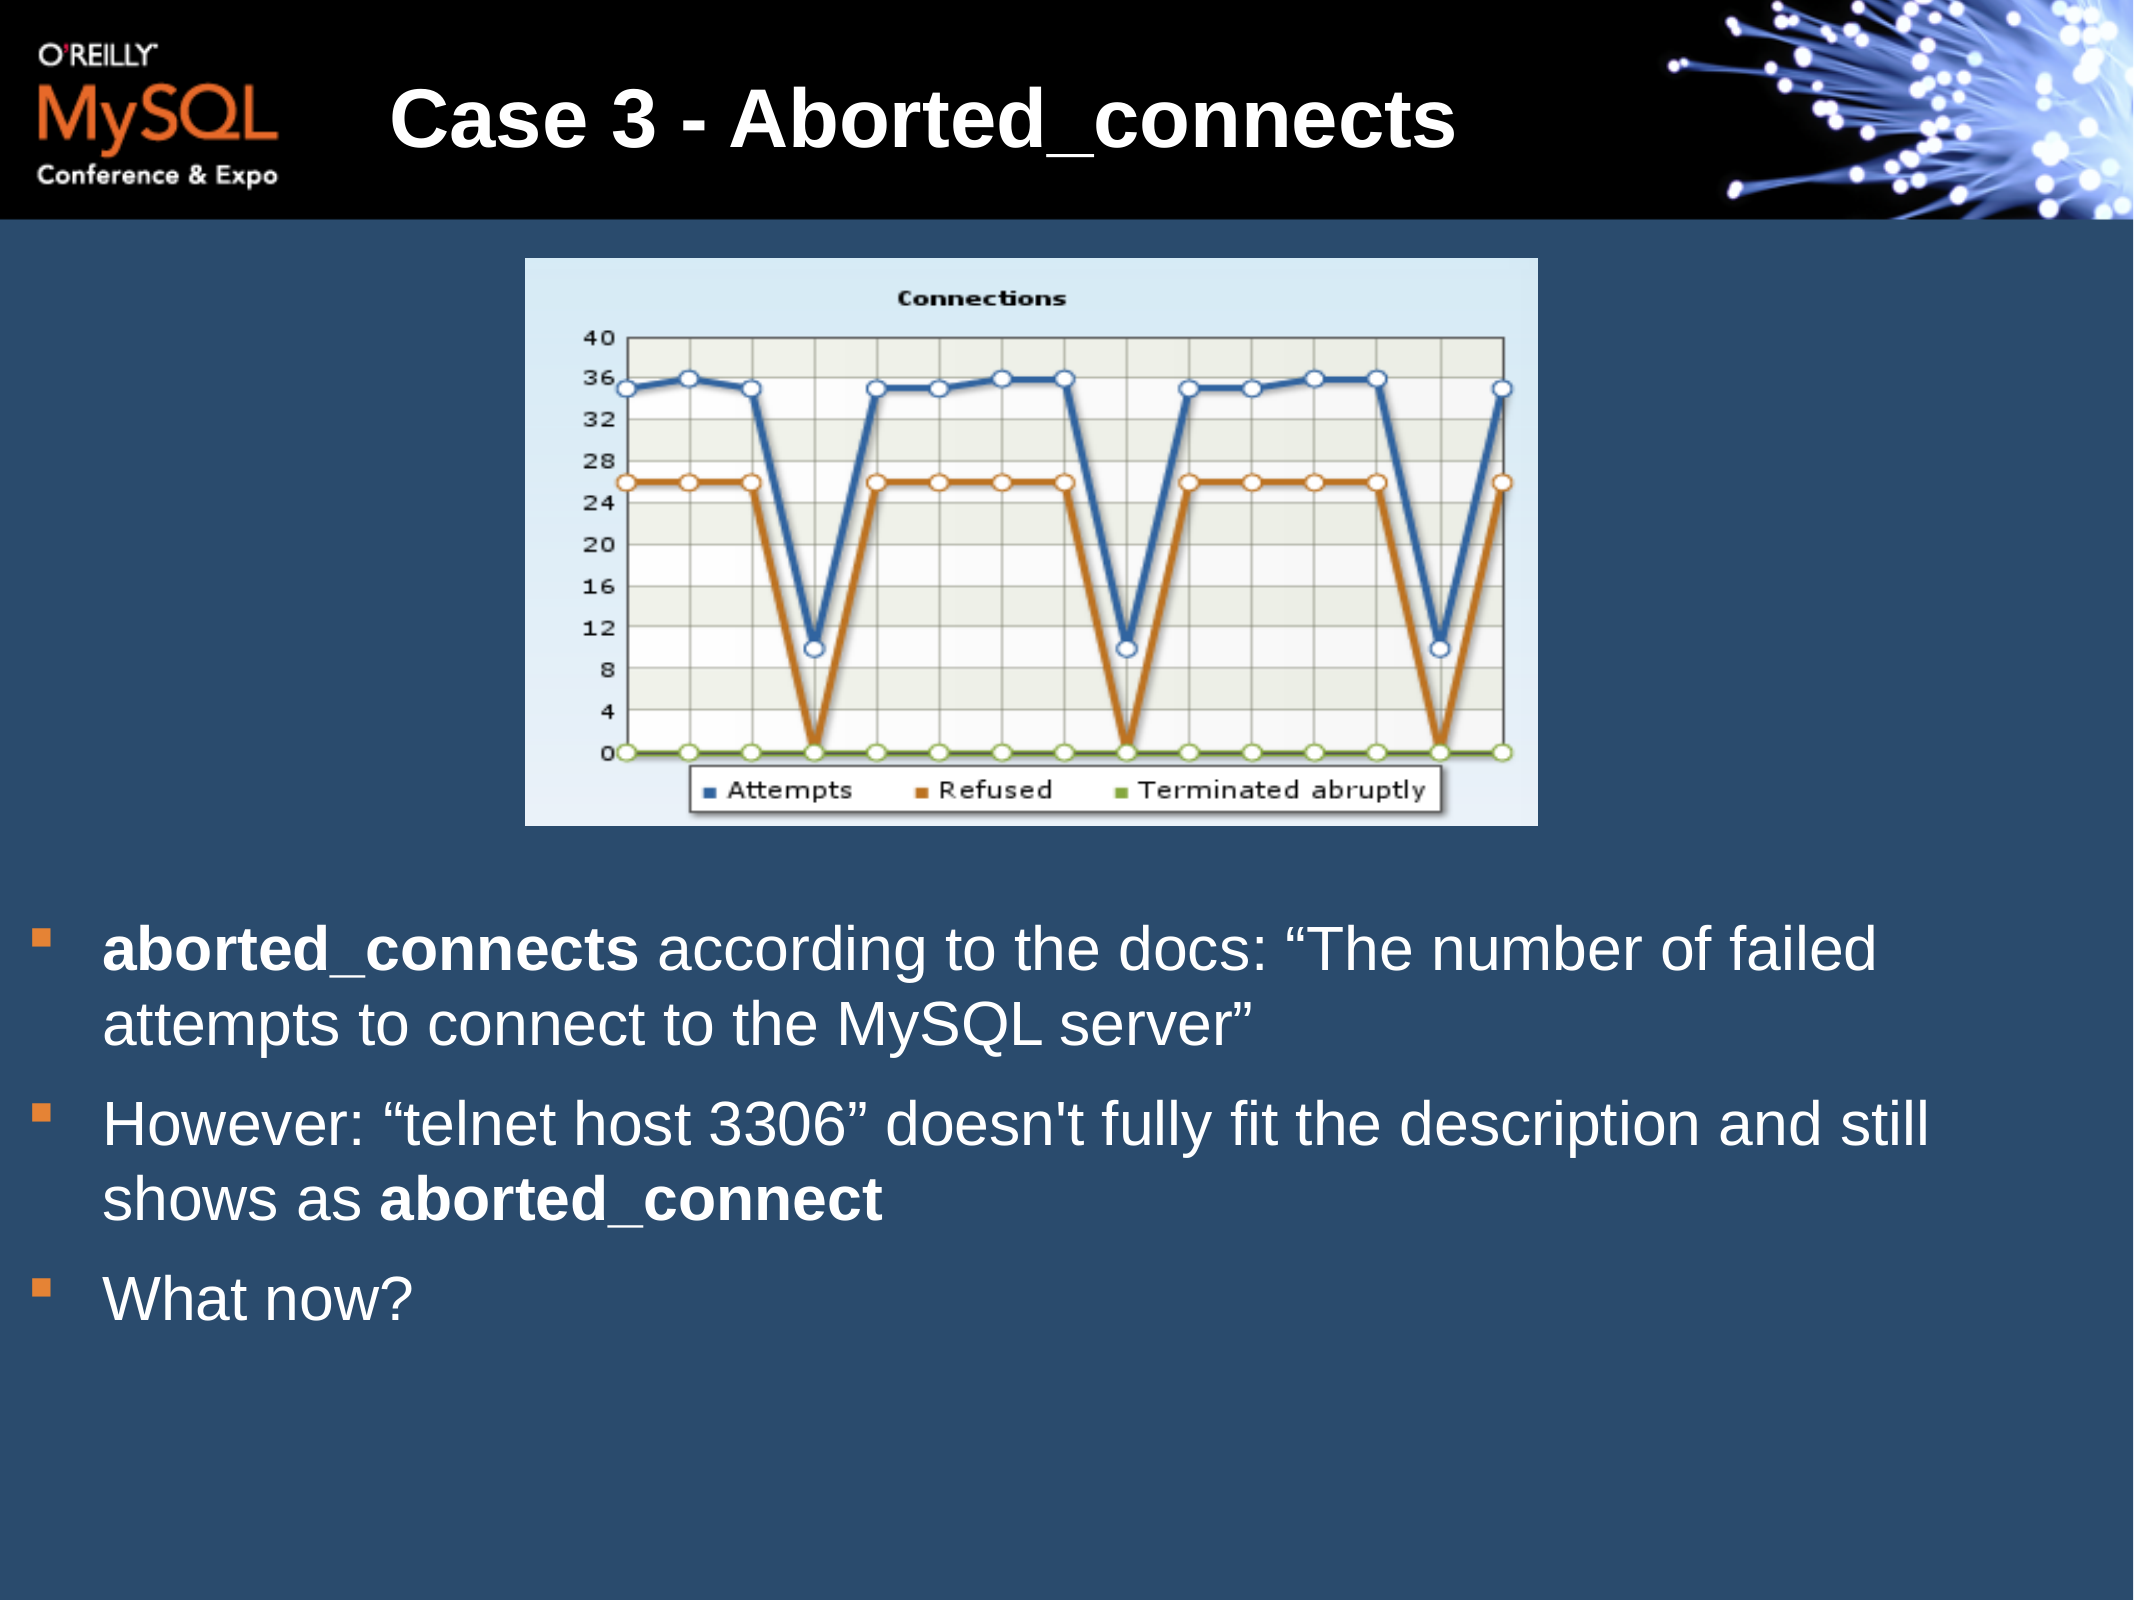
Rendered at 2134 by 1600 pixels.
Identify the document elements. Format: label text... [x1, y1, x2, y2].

list aborted_connects according to the docs: “The number of failed attempts to connect to the MySQL server” However: “telnet host 3306” doesn't fully fit the description and still shows as aborted_connect What now? [0, 900, 2100, 1342]
picture [0, 0, 2134, 1600]
title Case 3 - Aborted_connects [381, 36, 2103, 193]
